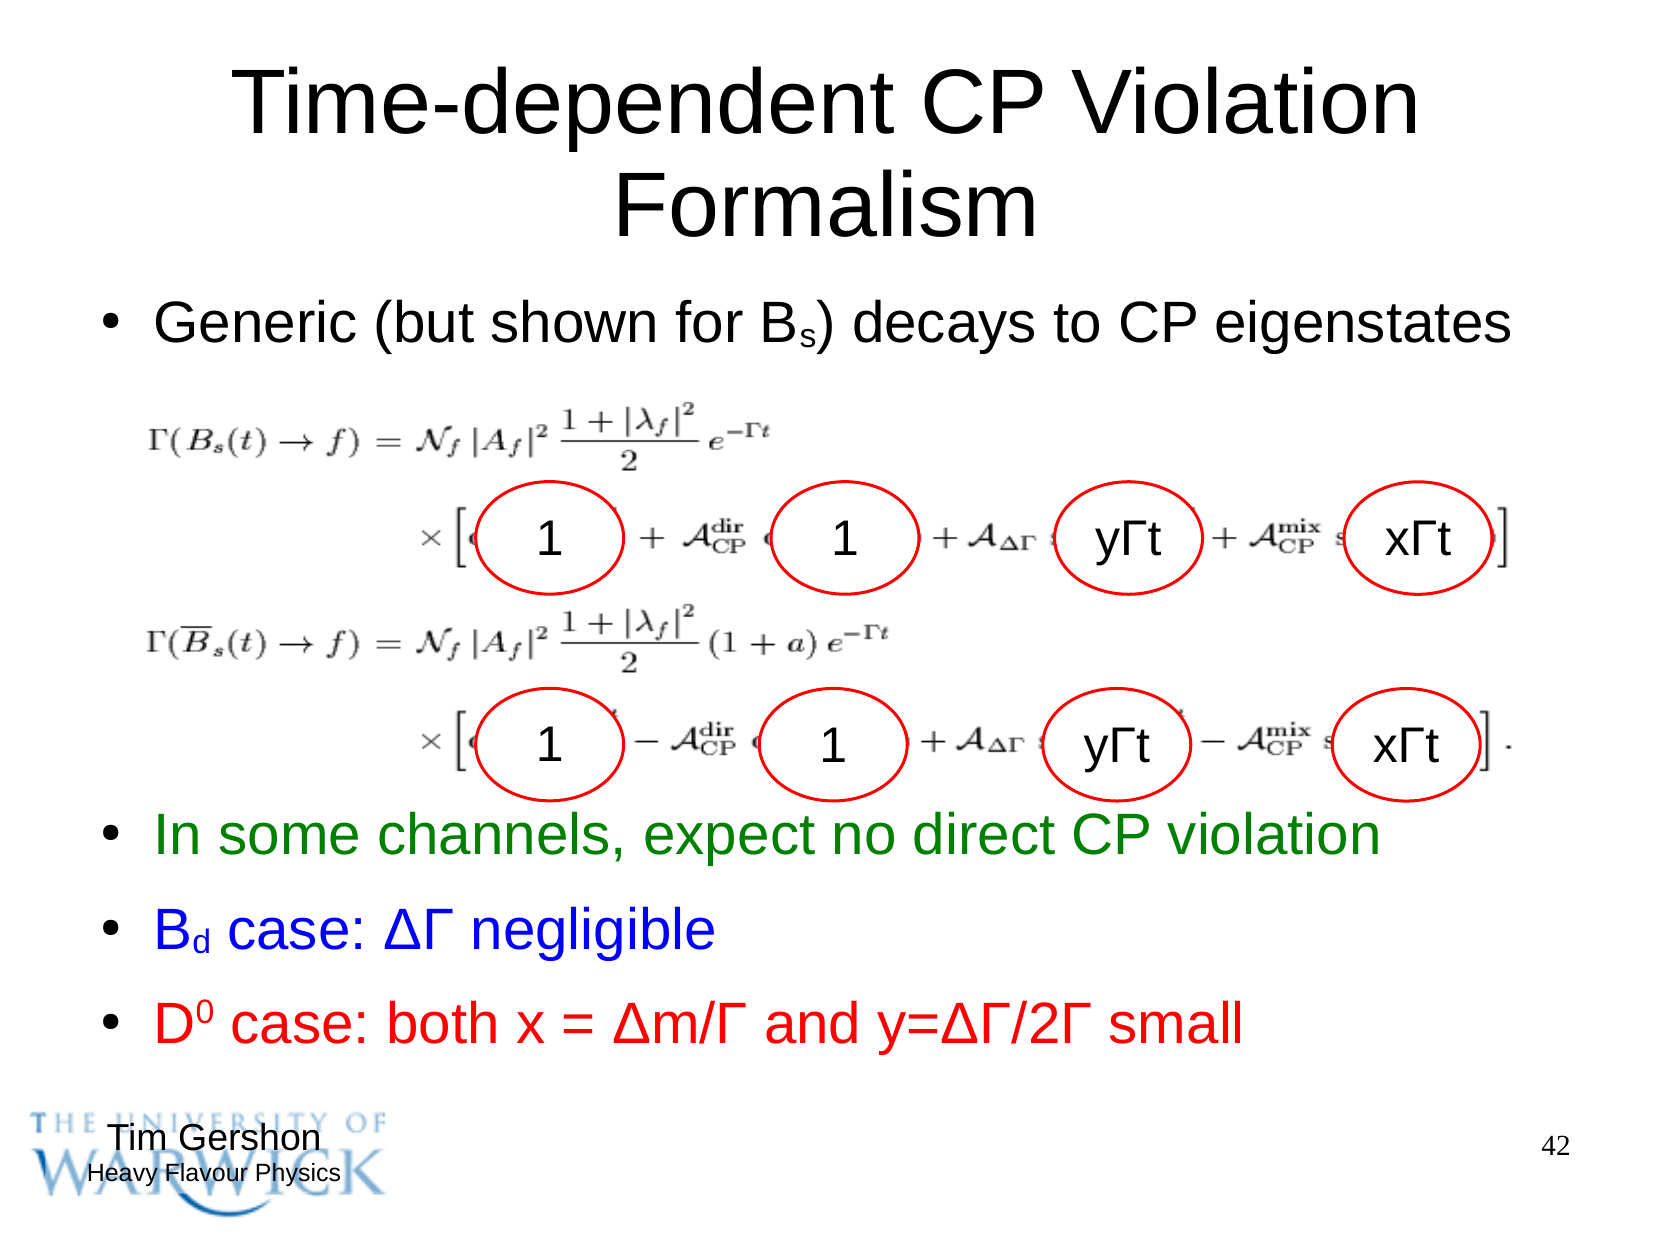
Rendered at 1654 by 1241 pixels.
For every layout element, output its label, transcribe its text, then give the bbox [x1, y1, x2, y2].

text_box 1 [475, 688, 624, 801]
text_box yΓt [1042, 688, 1191, 802]
text_box 1 [759, 688, 908, 801]
list Generic (but shown for Bs) decays to CP eigenstates In some channels, expect no direct CP violation Bd case: ΔΓ negligible D0 case: both x = Δm/Γ and y=ΔΓ/2Γ small [82, 290, 1571, 1097]
text_box xΓt [1343, 481, 1492, 595]
text_box Tim Gershon Heavy Flavour Physics [45, 1108, 383, 1194]
text_box xΓt [1332, 688, 1481, 802]
text_box yΓt [1054, 481, 1203, 595]
text_box 1 [771, 481, 920, 595]
picture [19, 1106, 406, 1232]
text_box 1 [475, 481, 624, 595]
title Time-dependent CP Violation Formalism [82, 49, 1571, 257]
